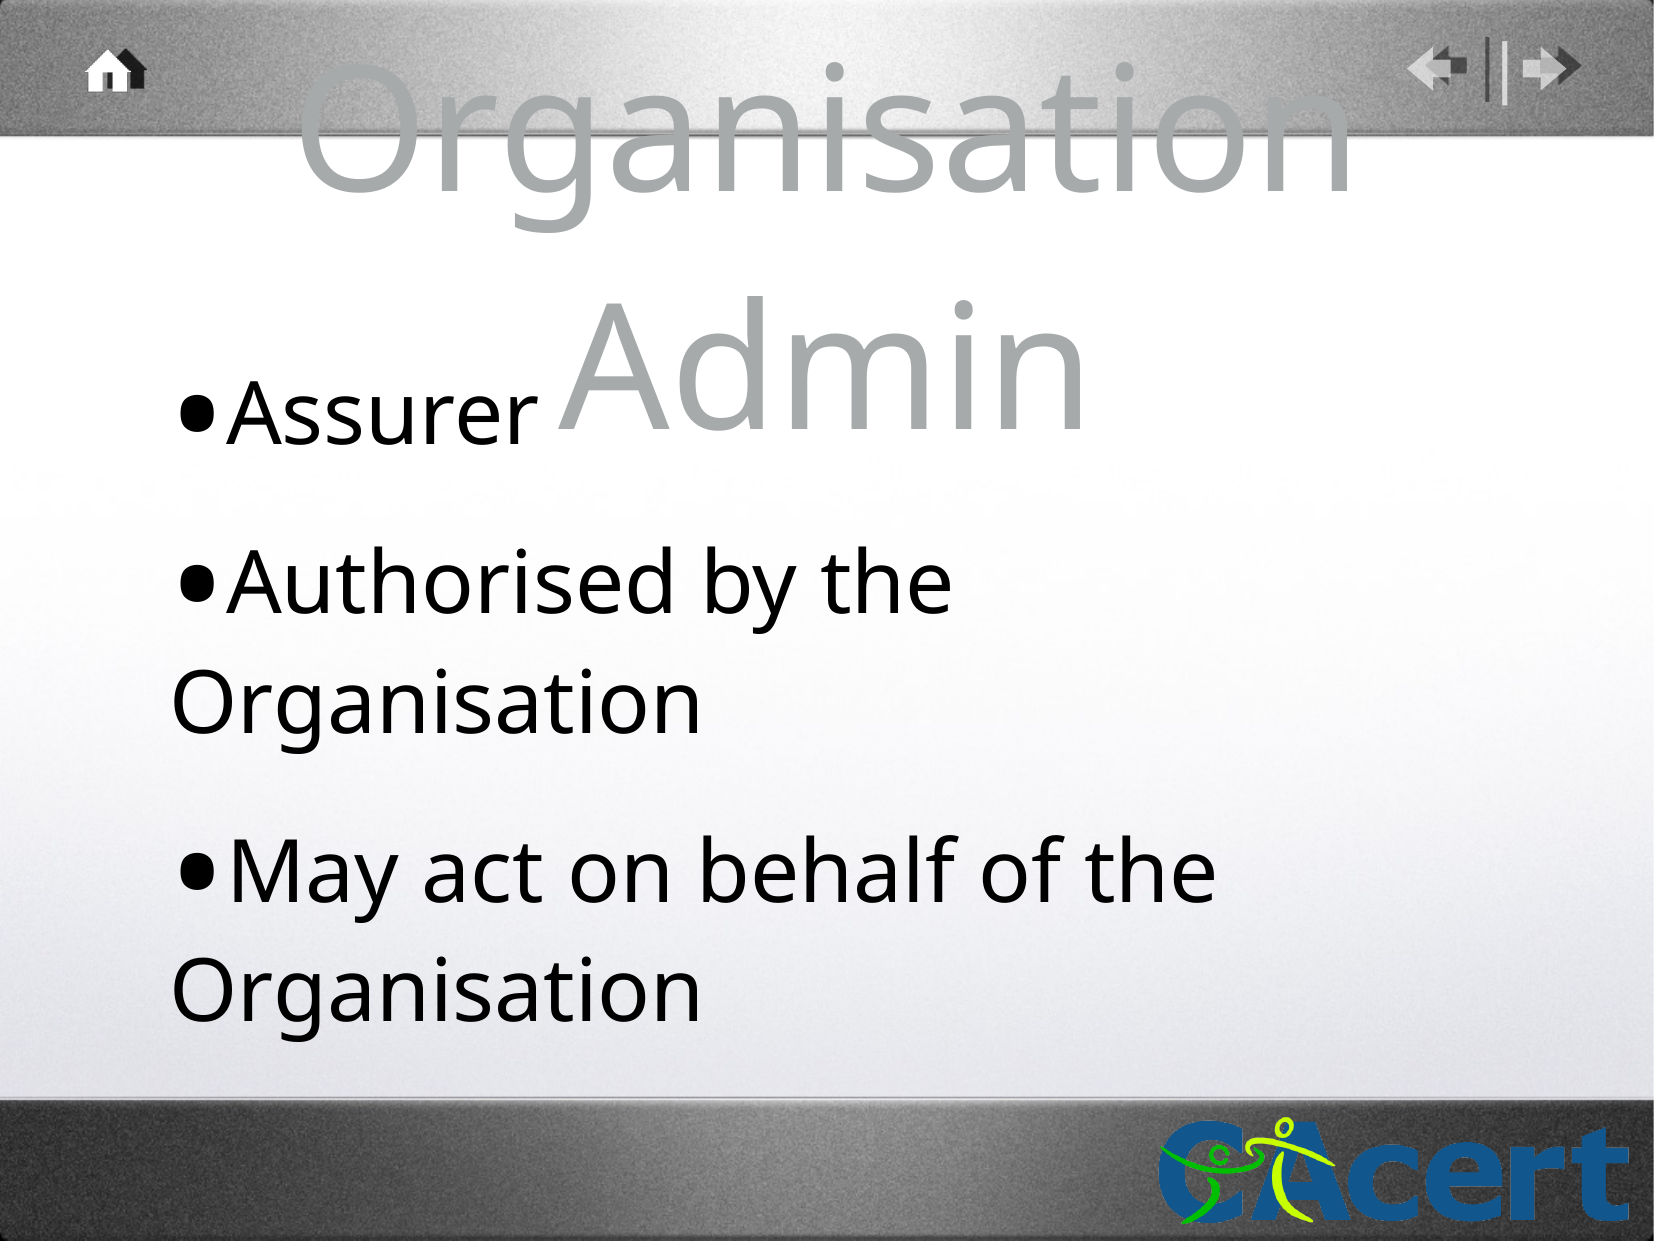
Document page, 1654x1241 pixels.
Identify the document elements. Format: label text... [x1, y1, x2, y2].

picture [0, 0, 1654, 1241]
list Assurer Authorised by the Organisation May act on behalf of the Organisation [161, 335, 1493, 1063]
title Organisation Admin [161, 31, 1493, 335]
